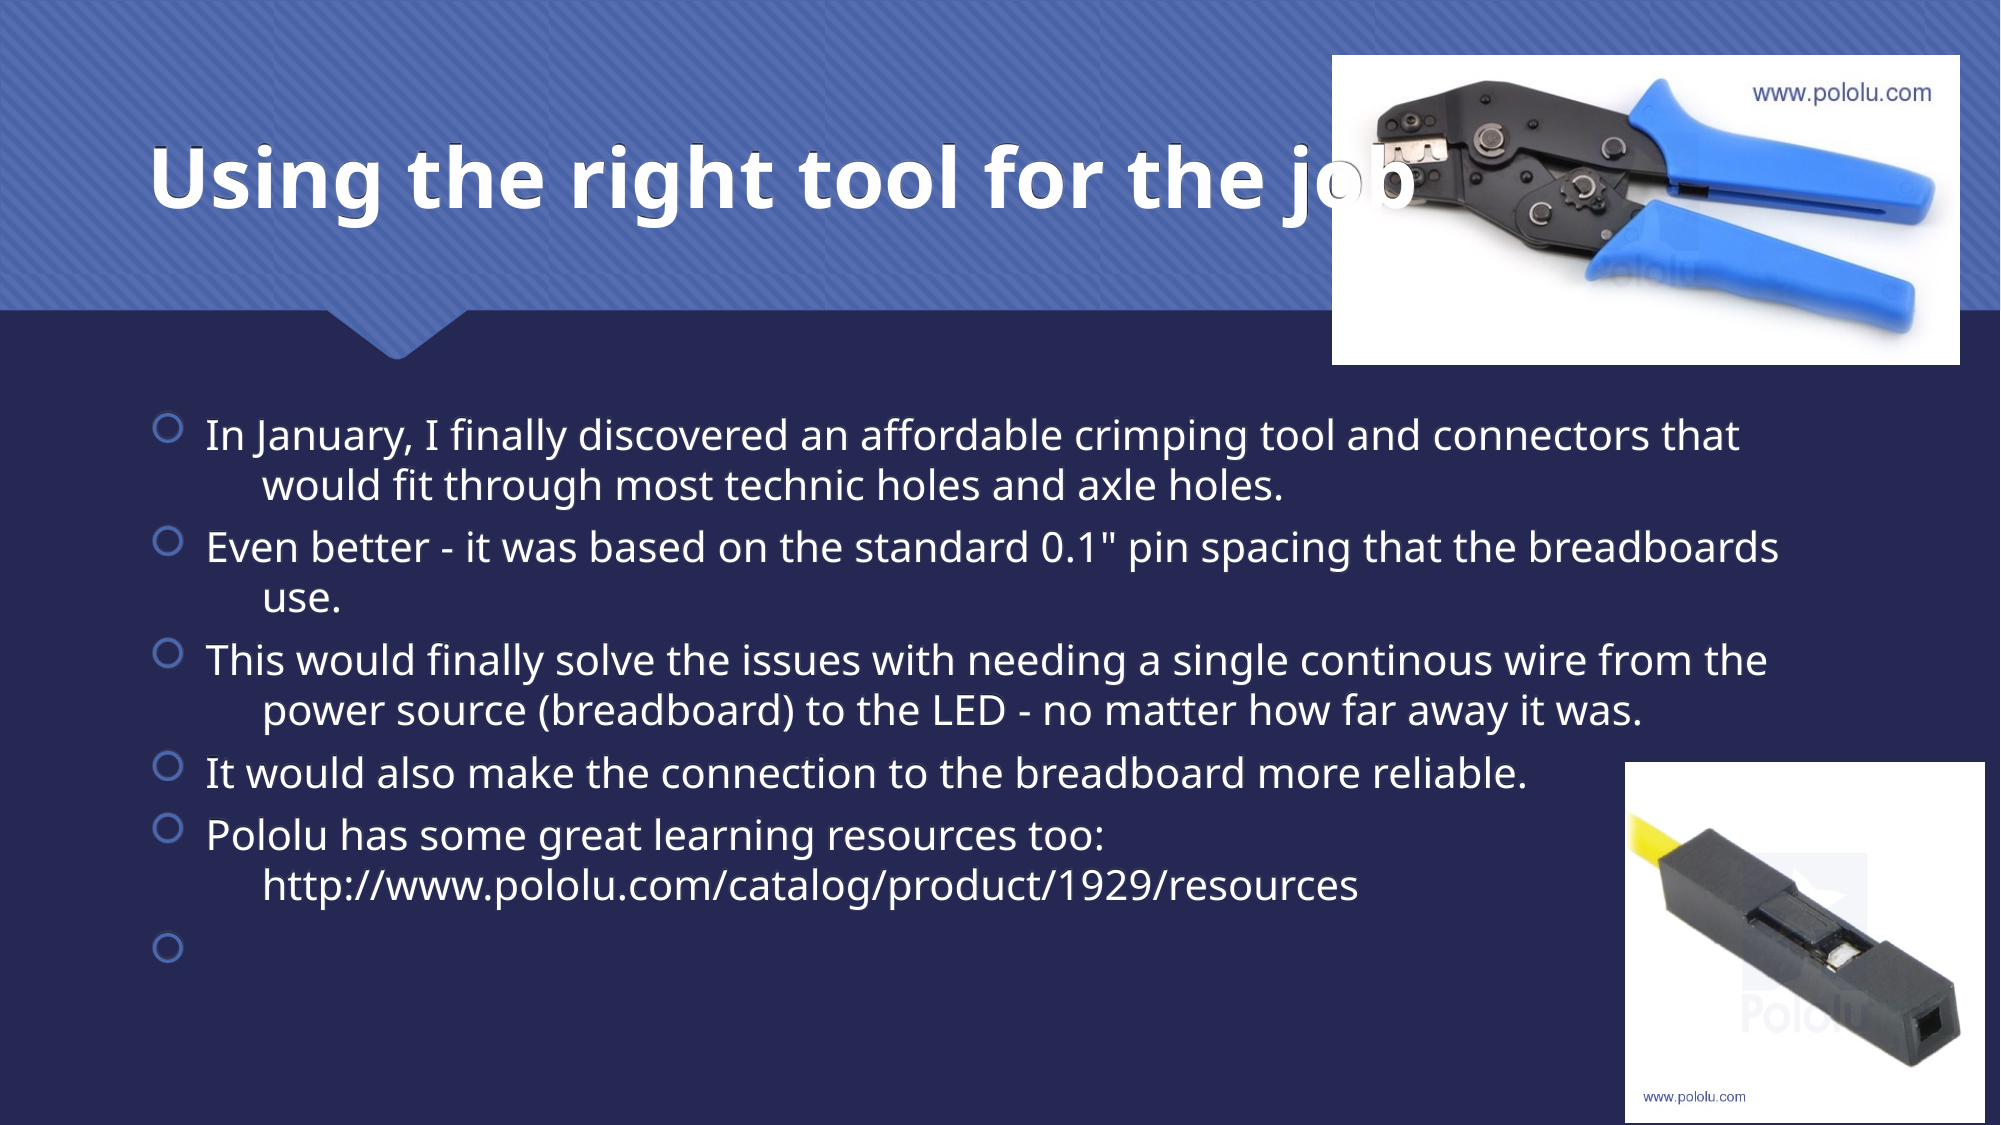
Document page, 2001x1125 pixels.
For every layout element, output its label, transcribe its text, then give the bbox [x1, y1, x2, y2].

picture [1625, 762, 1985, 1123]
title Using the right tool for the job [132, 73, 1868, 233]
picture [1332, 55, 1960, 365]
list In January, I finally discovered an affordable crimping tool and connectors that would fit through most technic holes and axle holes. Even better - it was based on the standard 0.1" pin spacing that the breadboards use. This would finally solve the issues with needing a single continous wire from the power source (breadboard) to the LED - no matter how far away it was. It would also make the connection to the breadboard more reliable. Pololu has some great learning resources too: http://www.pololu.com/catalog/product/1929/resources [134, 364, 1866, 1023]
